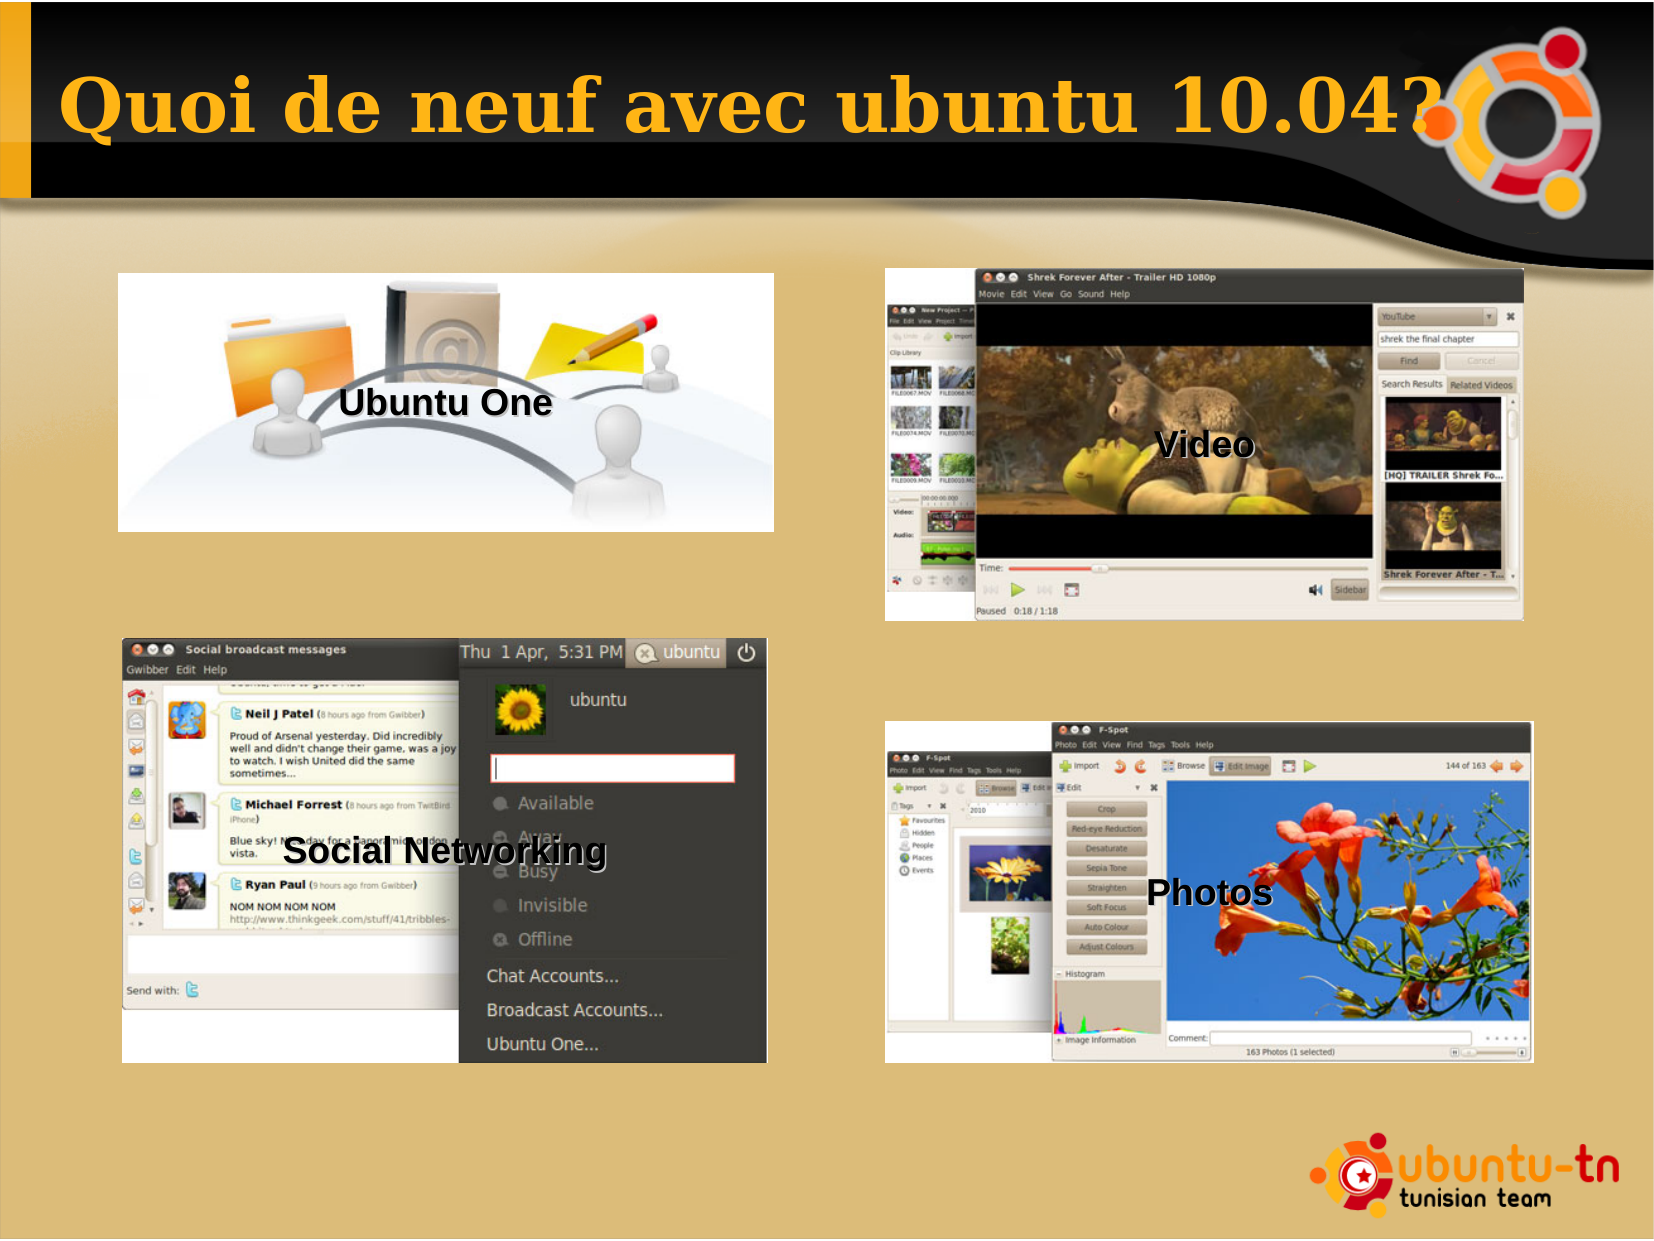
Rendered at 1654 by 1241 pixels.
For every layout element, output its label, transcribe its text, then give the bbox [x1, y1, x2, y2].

title Quoi de neuf avec ubuntu 10.04? [59, 9, 1447, 202]
picture [0, 0, 1654, 1241]
